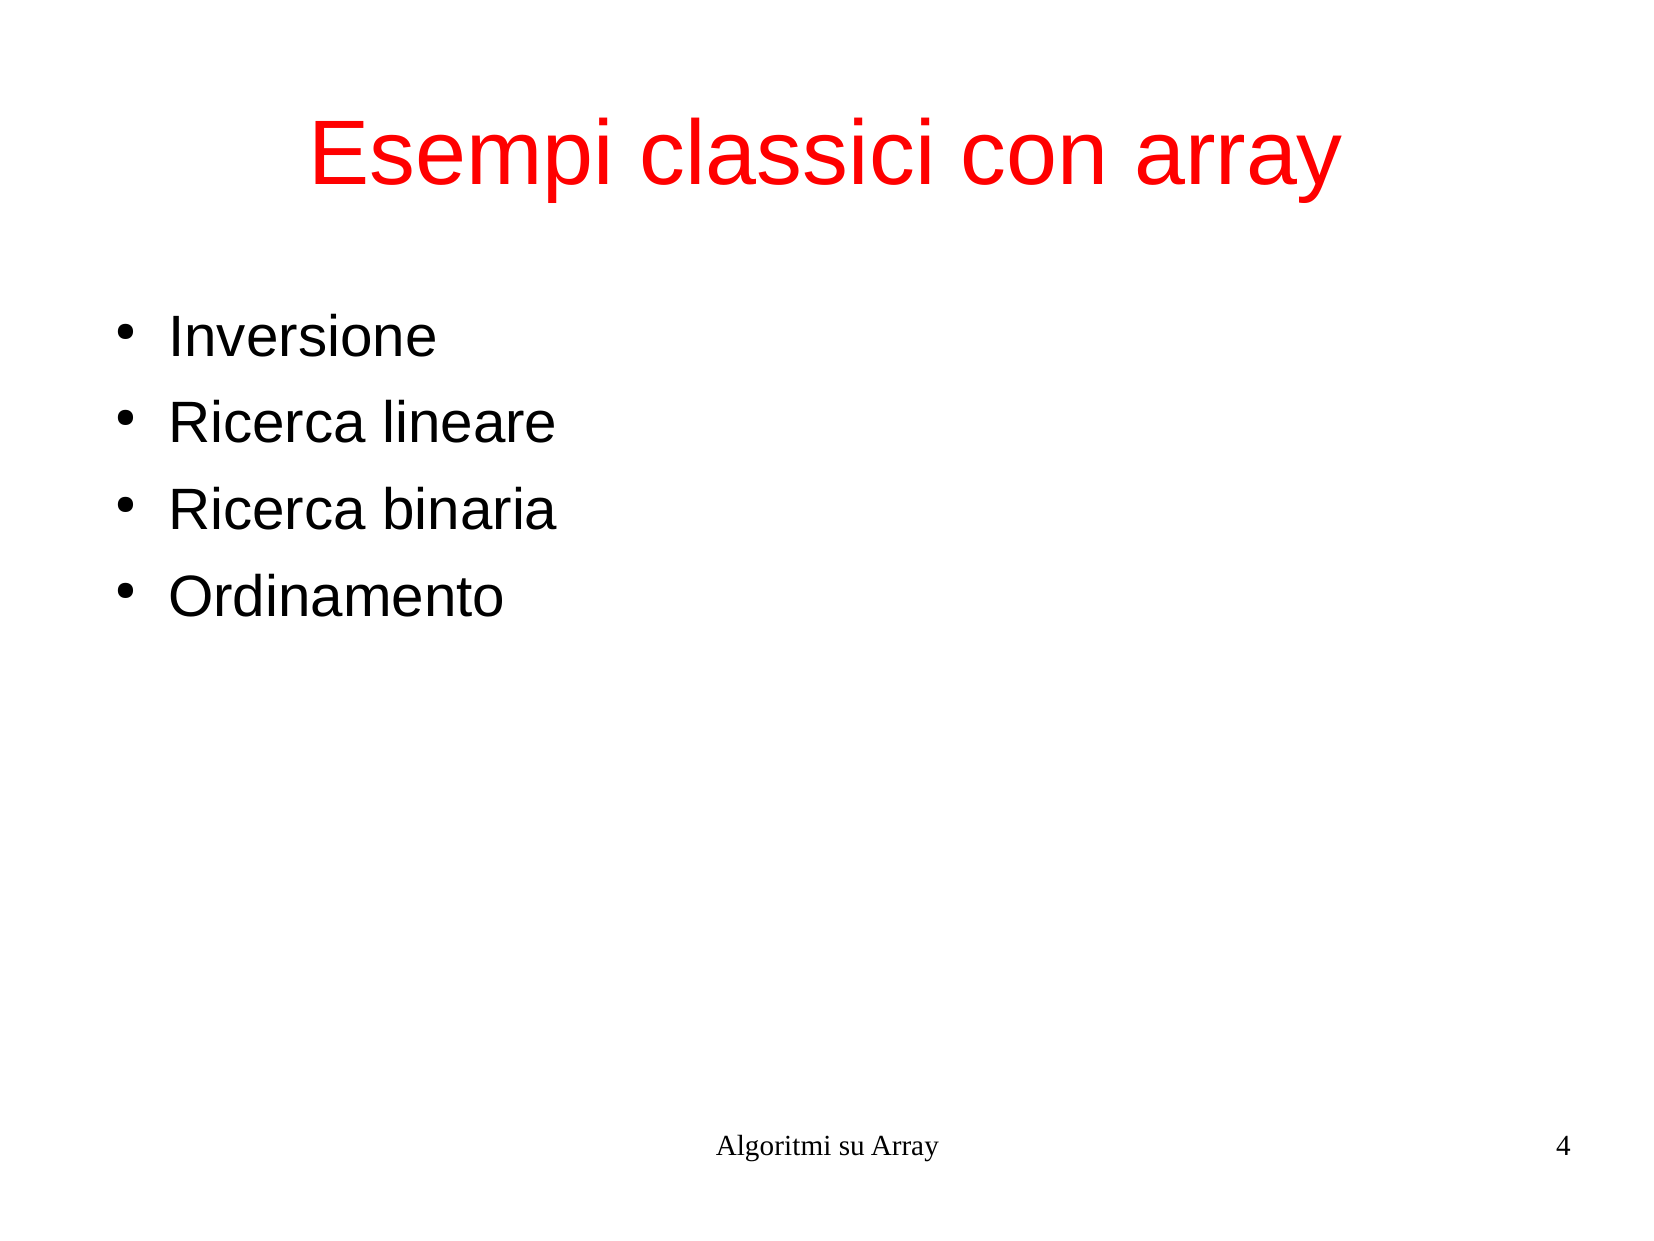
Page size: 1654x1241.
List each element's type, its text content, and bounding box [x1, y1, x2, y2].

title Esempi classici con array [82, 49, 1571, 257]
list Inversione Ricerca lineare Ricerca binaria Ordinamento [82, 290, 1571, 1109]
